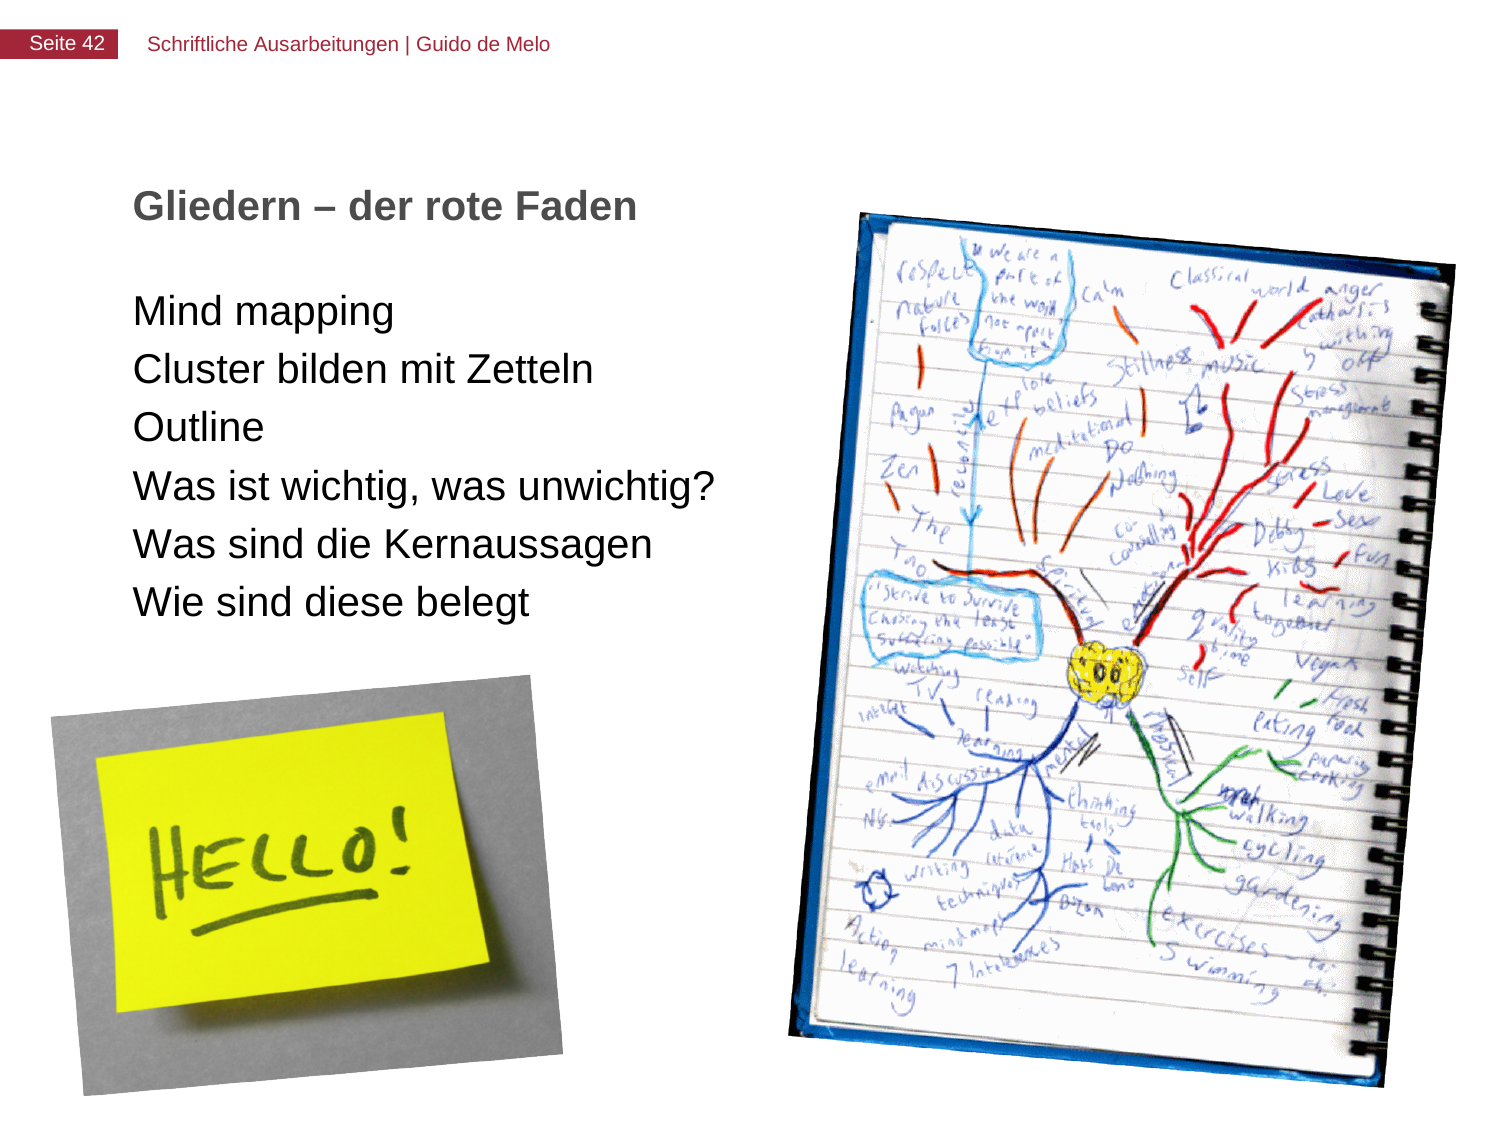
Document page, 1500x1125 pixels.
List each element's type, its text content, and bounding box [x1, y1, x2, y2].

list Mind mapping Cluster bilden mit Zetteln Outline Was ist wichtig, was unwichtig? Was sind die Kernaussagen Wie sind diese belegt [132, 287, 852, 888]
picture [787, 212, 1456, 1088]
title Gliedern – der rote Faden [132, 149, 1413, 258]
picture [50, 675, 563, 1096]
